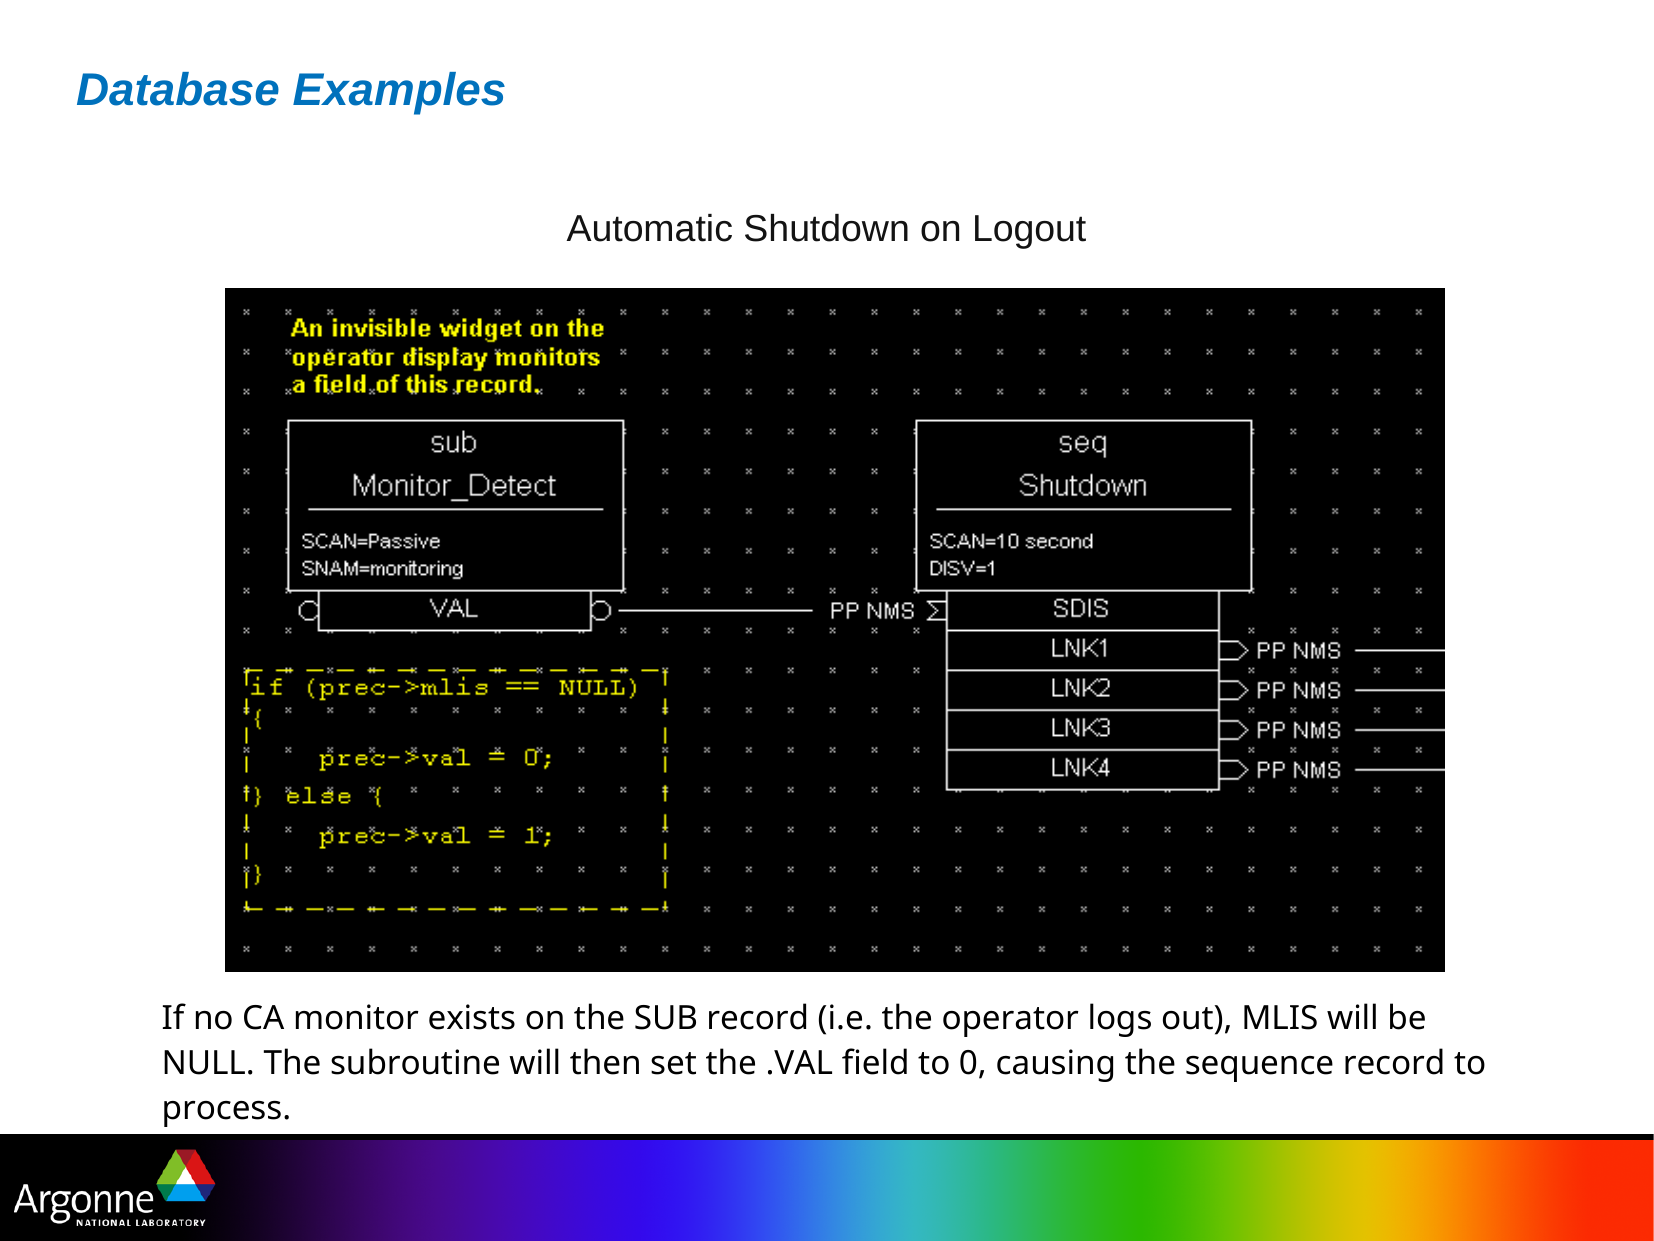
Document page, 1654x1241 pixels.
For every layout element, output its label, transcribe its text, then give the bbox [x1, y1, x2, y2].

text_box Automatic Shutdown on Logout [73, 199, 1581, 257]
picture [0, 1134, 1654, 1241]
title Database Examples [61, 45, 1500, 123]
text_box If no CA monitor exists on the SUB record (i.e. the operator logs out), MLIS will be NULL. The subroutine will then set the .VAL field to 0, causing the sequence record to process. [146, 986, 1525, 1138]
picture [225, 288, 1445, 972]
